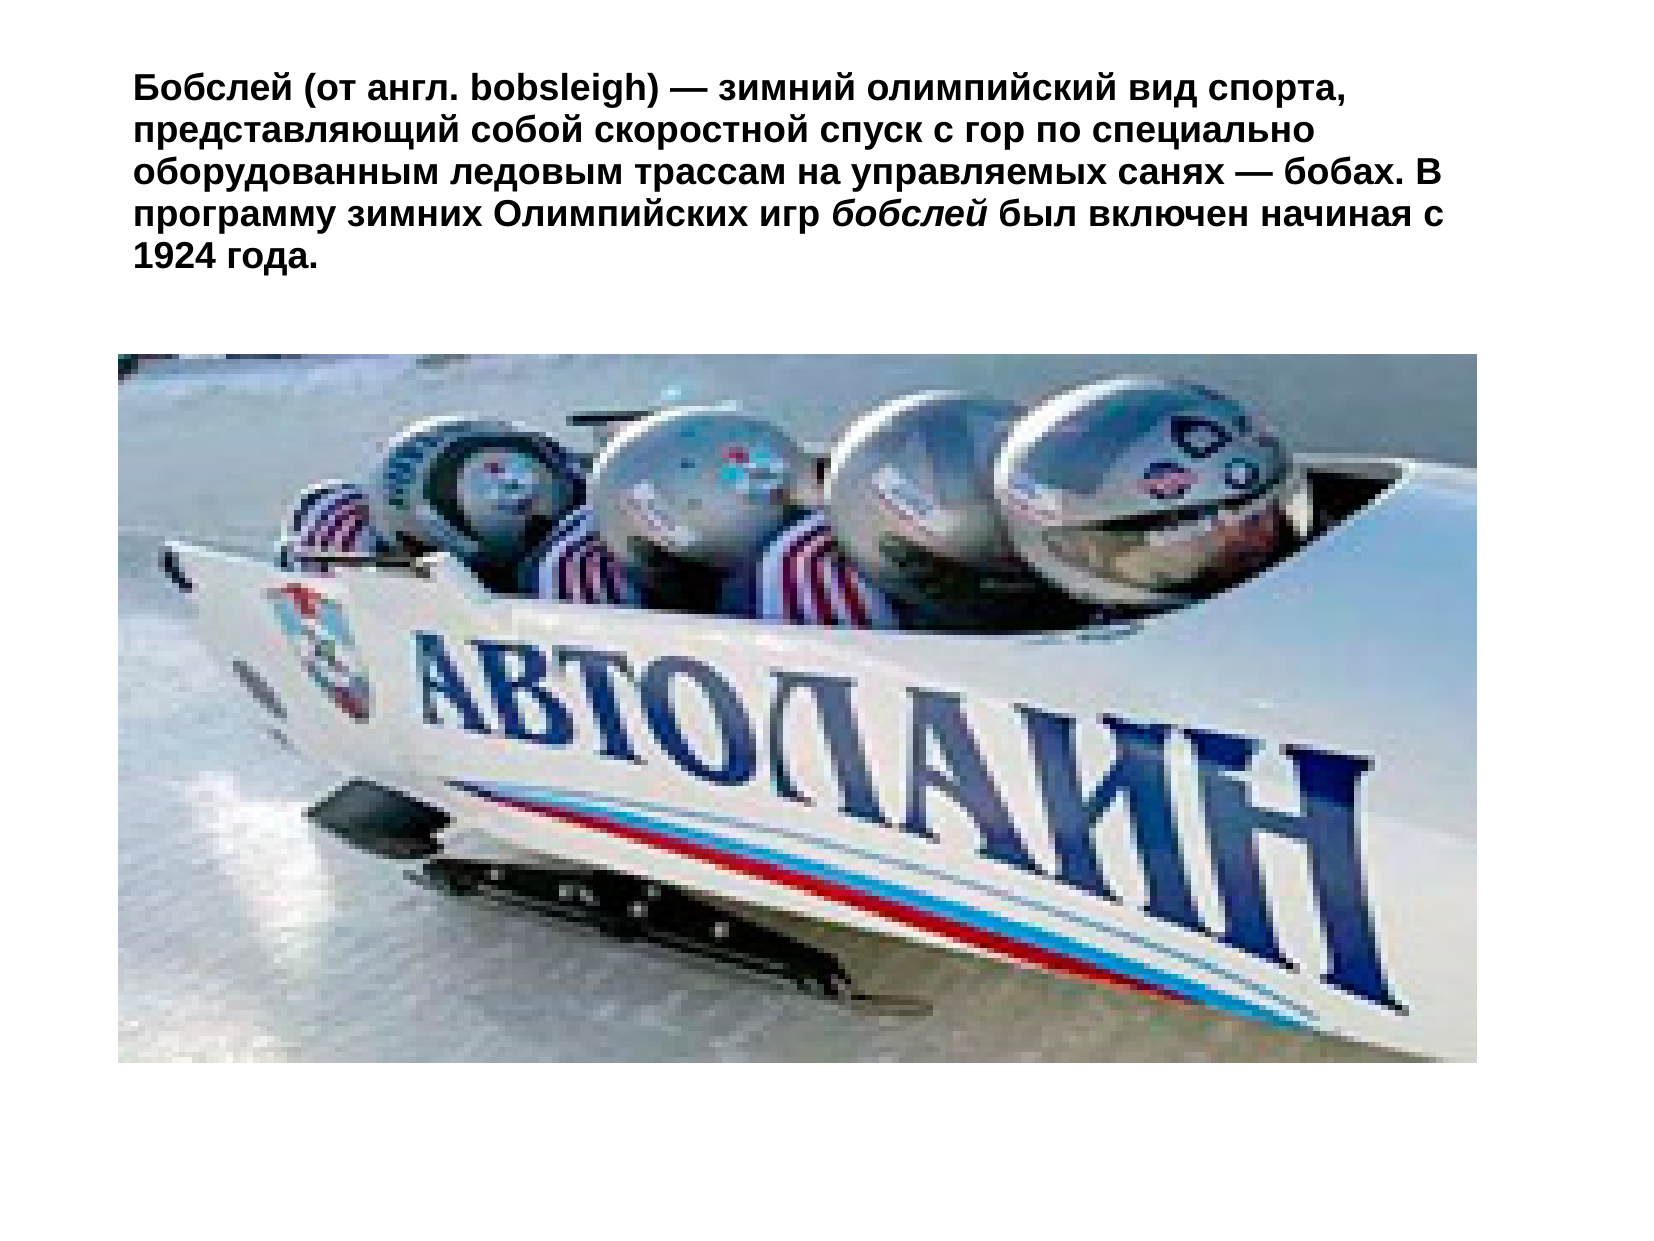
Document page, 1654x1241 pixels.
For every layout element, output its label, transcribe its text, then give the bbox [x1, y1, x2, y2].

text_box Бобслей (от англ. bobsleigh) — зимний олимпийский вид спорта, представляющий собой скоростной спуск с гор по специально оборудованным ледовым трассам на управляемых санях — бобах. В программу зимних Олимпийских игр бобслей был включен начиная с 1924 года. [118, 59, 1506, 291]
picture [118, 354, 1477, 1063]
